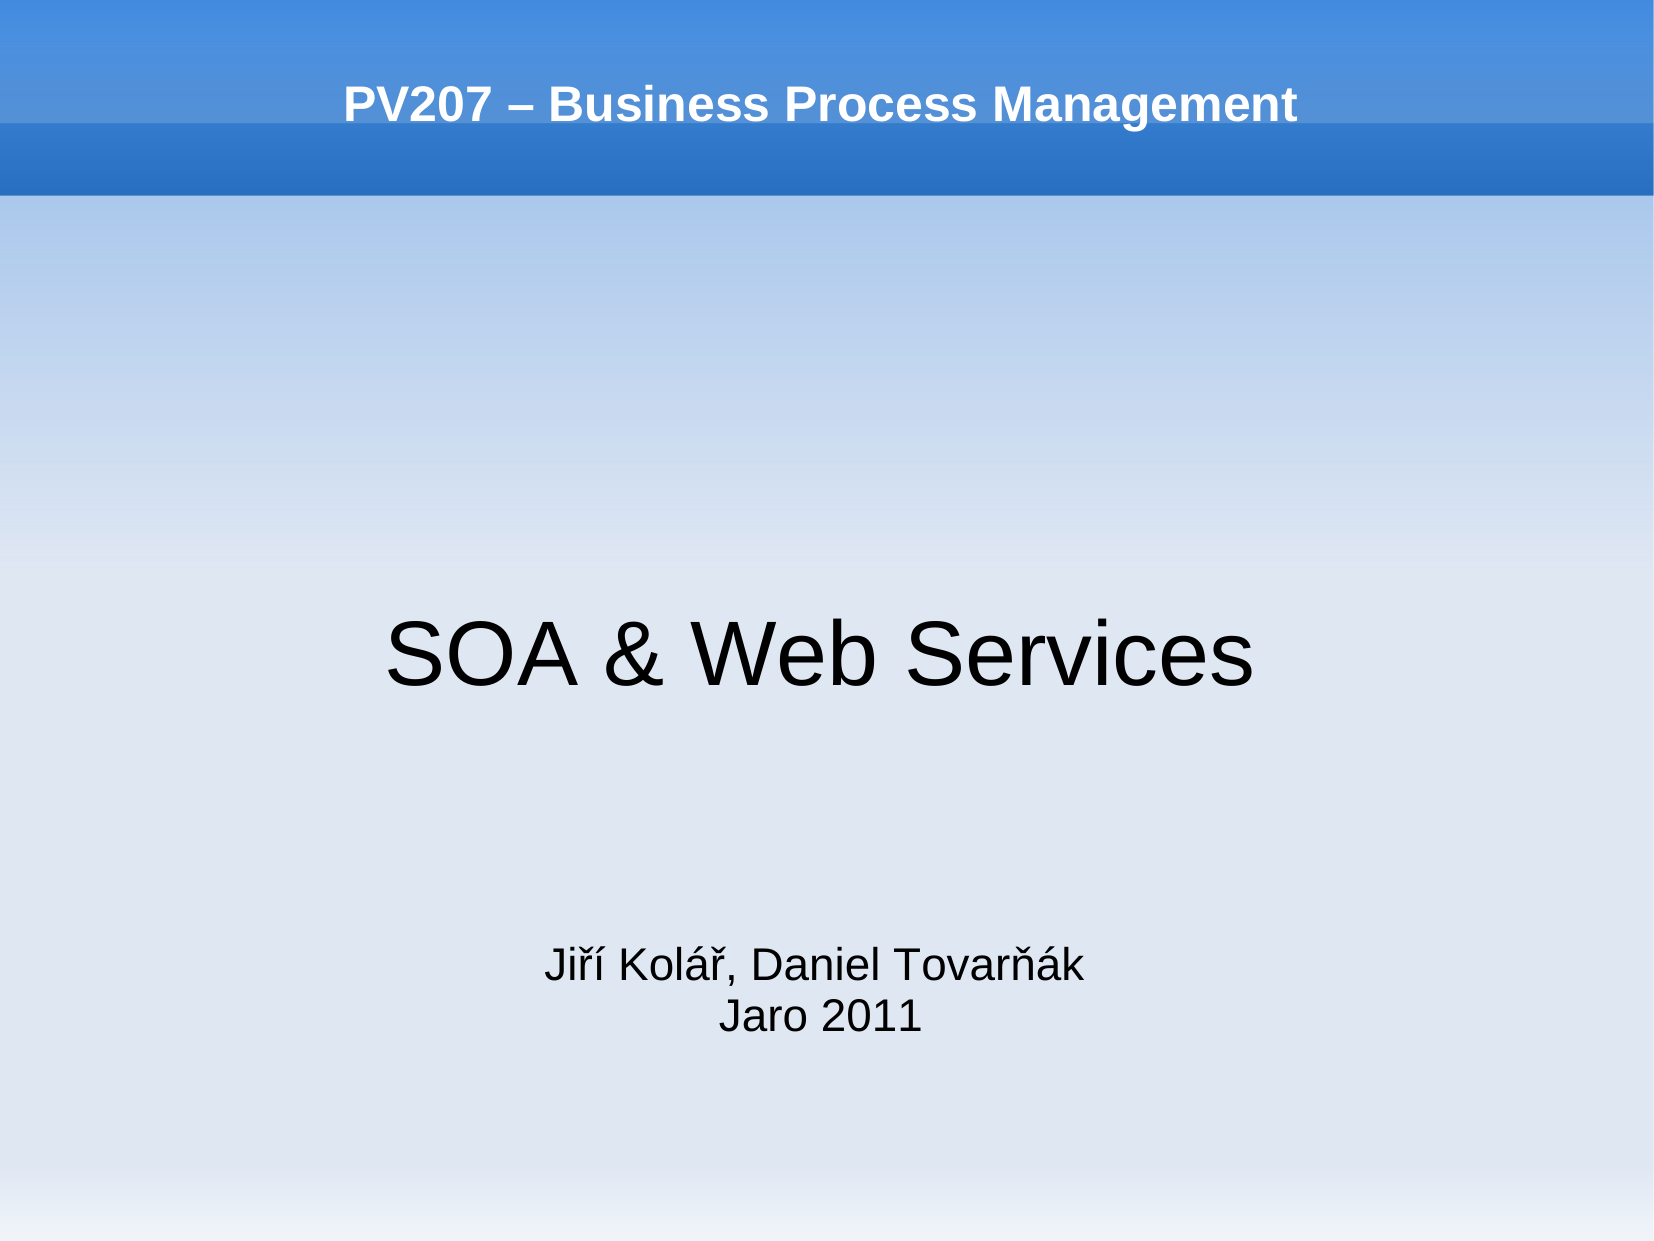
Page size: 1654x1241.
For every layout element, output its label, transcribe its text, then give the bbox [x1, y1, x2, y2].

title PV207 – Business Process Management [76, 7, 1565, 200]
picture [0, 0, 1654, 1241]
text_box SOA & Web Services Jiří Kolář, Daniel Tovarňák Jaro 2011 [76, 262, 1565, 1241]
